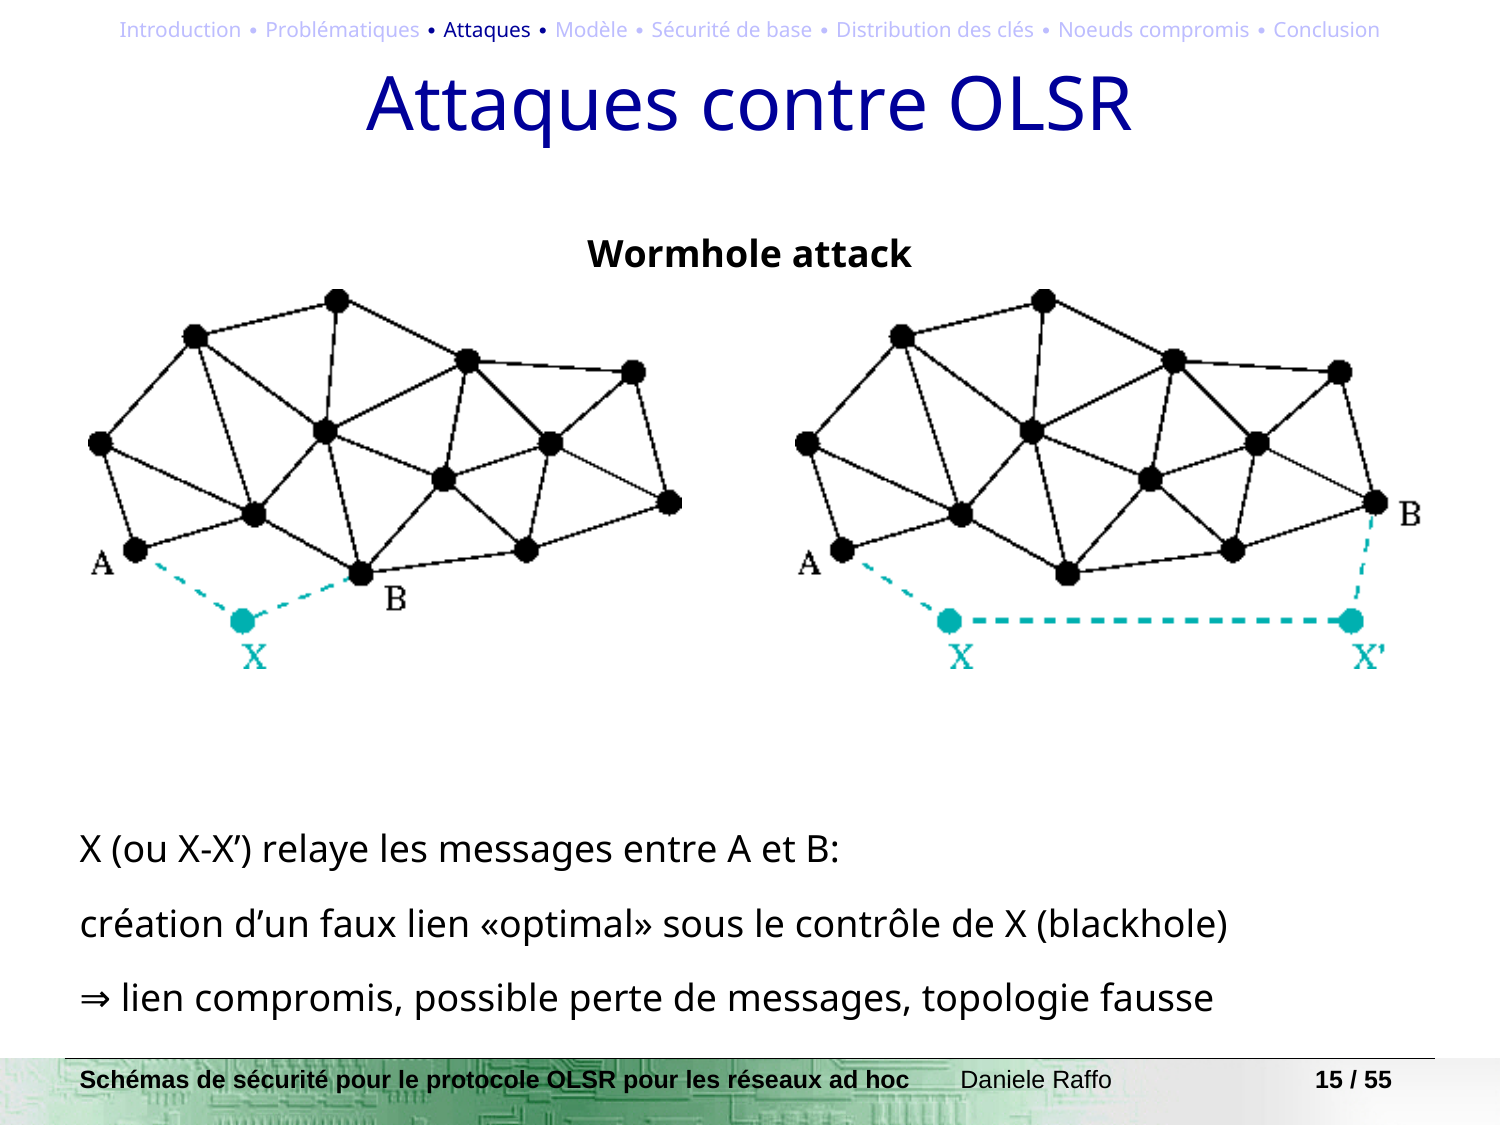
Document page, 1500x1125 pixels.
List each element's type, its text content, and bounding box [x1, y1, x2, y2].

picture [795, 289, 1424, 669]
text_box Wormhole attack X (ou X-X’) relaye les messages entre A et B: création d’un faux lien «optimal» sous le contrôle de X (blackhole) ⇒ lien compromis, possible perte de messages, topologie fausse [64, 219, 1436, 1031]
picture [0, 1058, 1500, 1125]
text_box Schémas de sécurité pour le protocole OLSR pour les réseaux ad hoc Daniele Raffo [64, 1058, 1436, 1103]
text_box Attaques contre OLSR [64, 52, 1436, 161]
picture [88, 289, 682, 669]
text_box Introduction ∙ Problématiques ∙ Attaques ∙ Modèle ∙ Sécurité de base ∙ Distribution des clés ∙ Noeuds compromis ∙ Conclusion [0, 7, 1500, 52]
